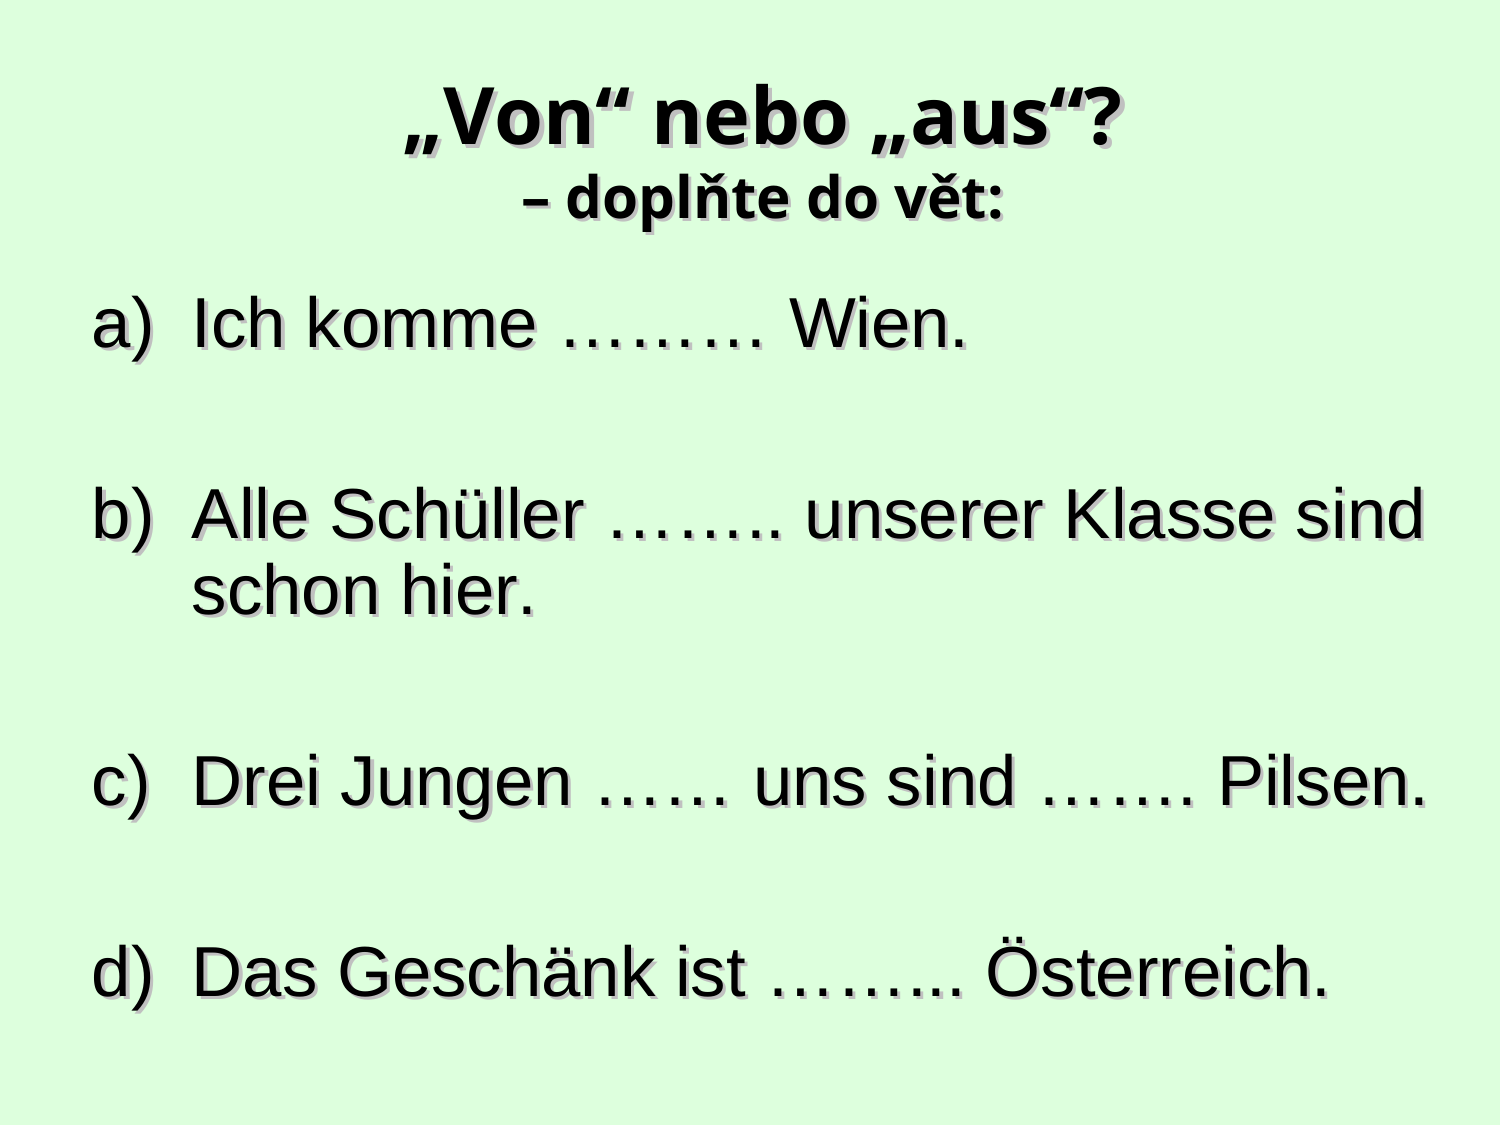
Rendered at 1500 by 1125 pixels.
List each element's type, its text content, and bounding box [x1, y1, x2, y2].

title „Von“ nebo „aus“? – doplňte do vět: [75, 40, 1451, 256]
list Ich komme ……… Wien. Alle Schüller …….. unserer Klasse sind schon hier. Drei Jungen …… uns sind ……. Pilsen. Das Geschänk ist ……... Österreich. [76, 278, 1452, 1059]
